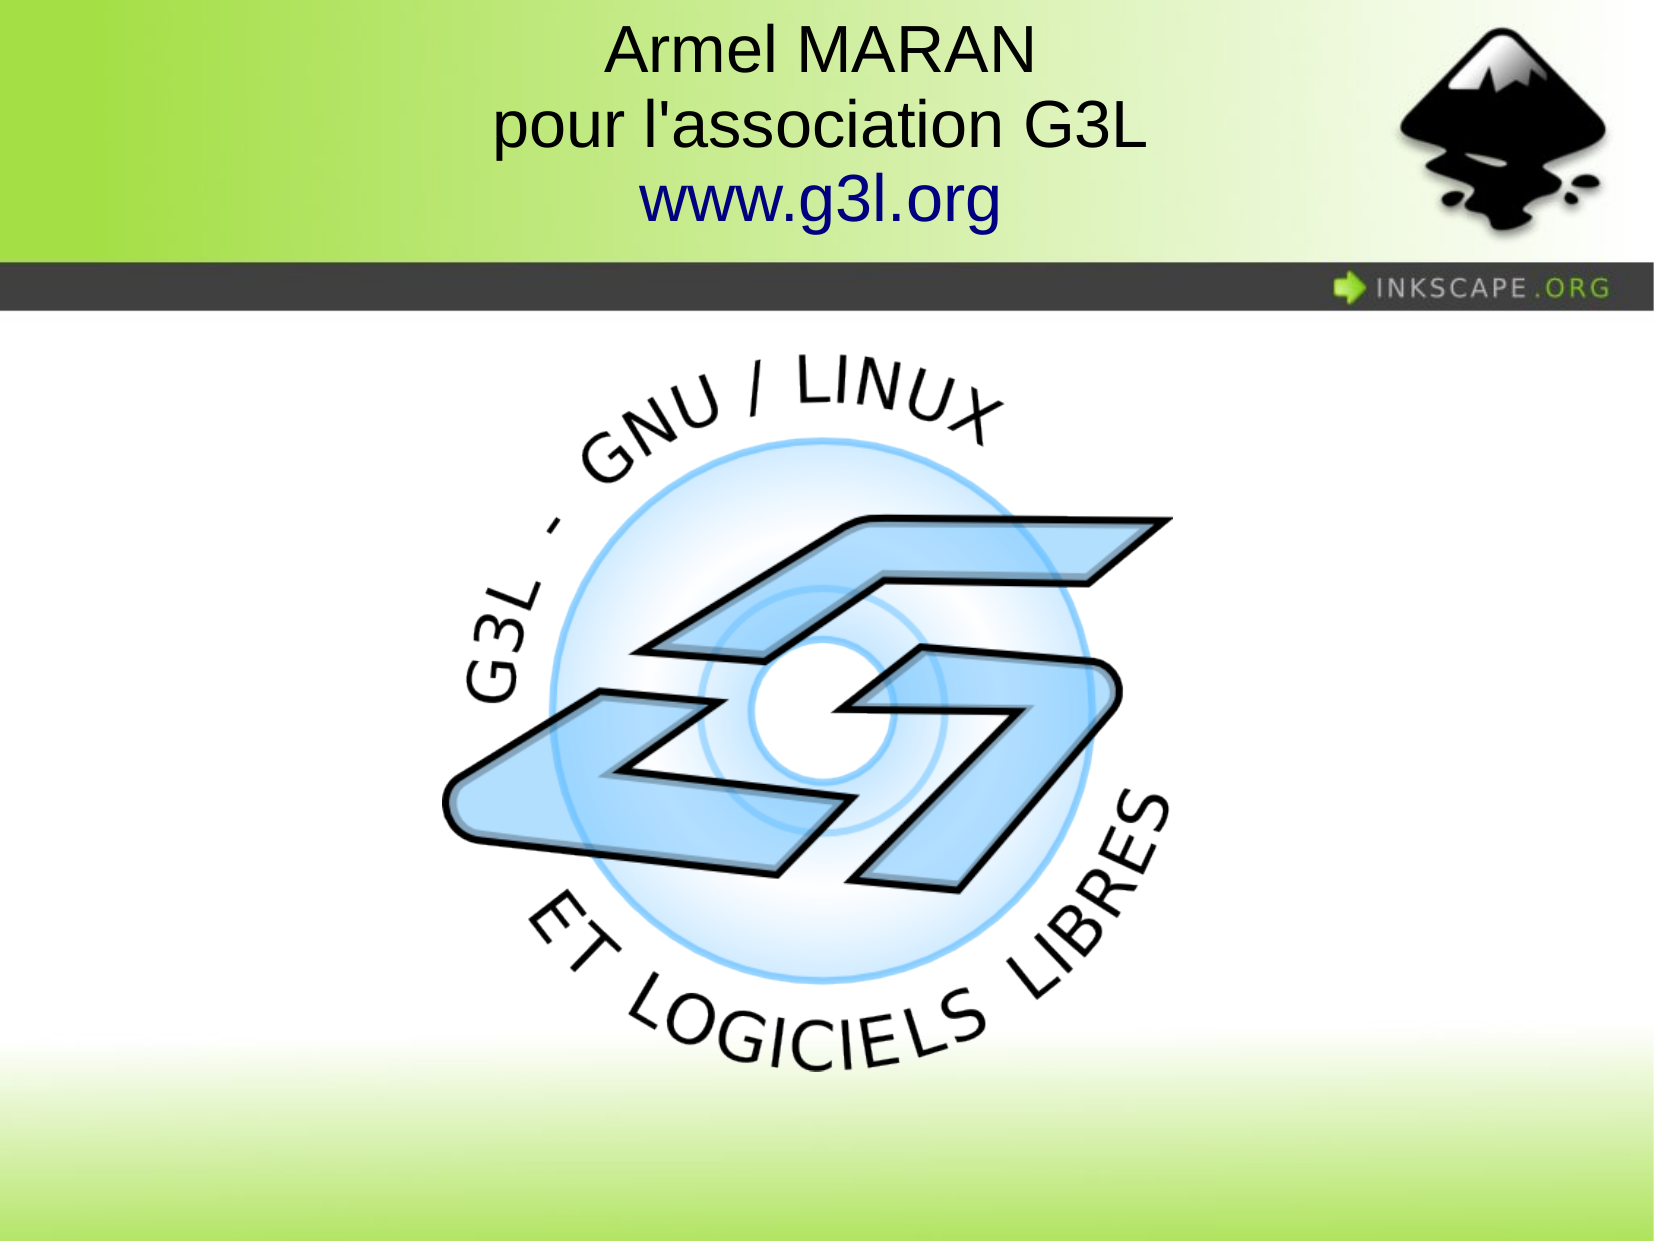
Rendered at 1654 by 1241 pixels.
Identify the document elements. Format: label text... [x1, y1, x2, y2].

picture [0, 0, 1654, 1241]
title Armel MARAN pour l'association G3L www.g3l.org [76, 11, 1565, 339]
